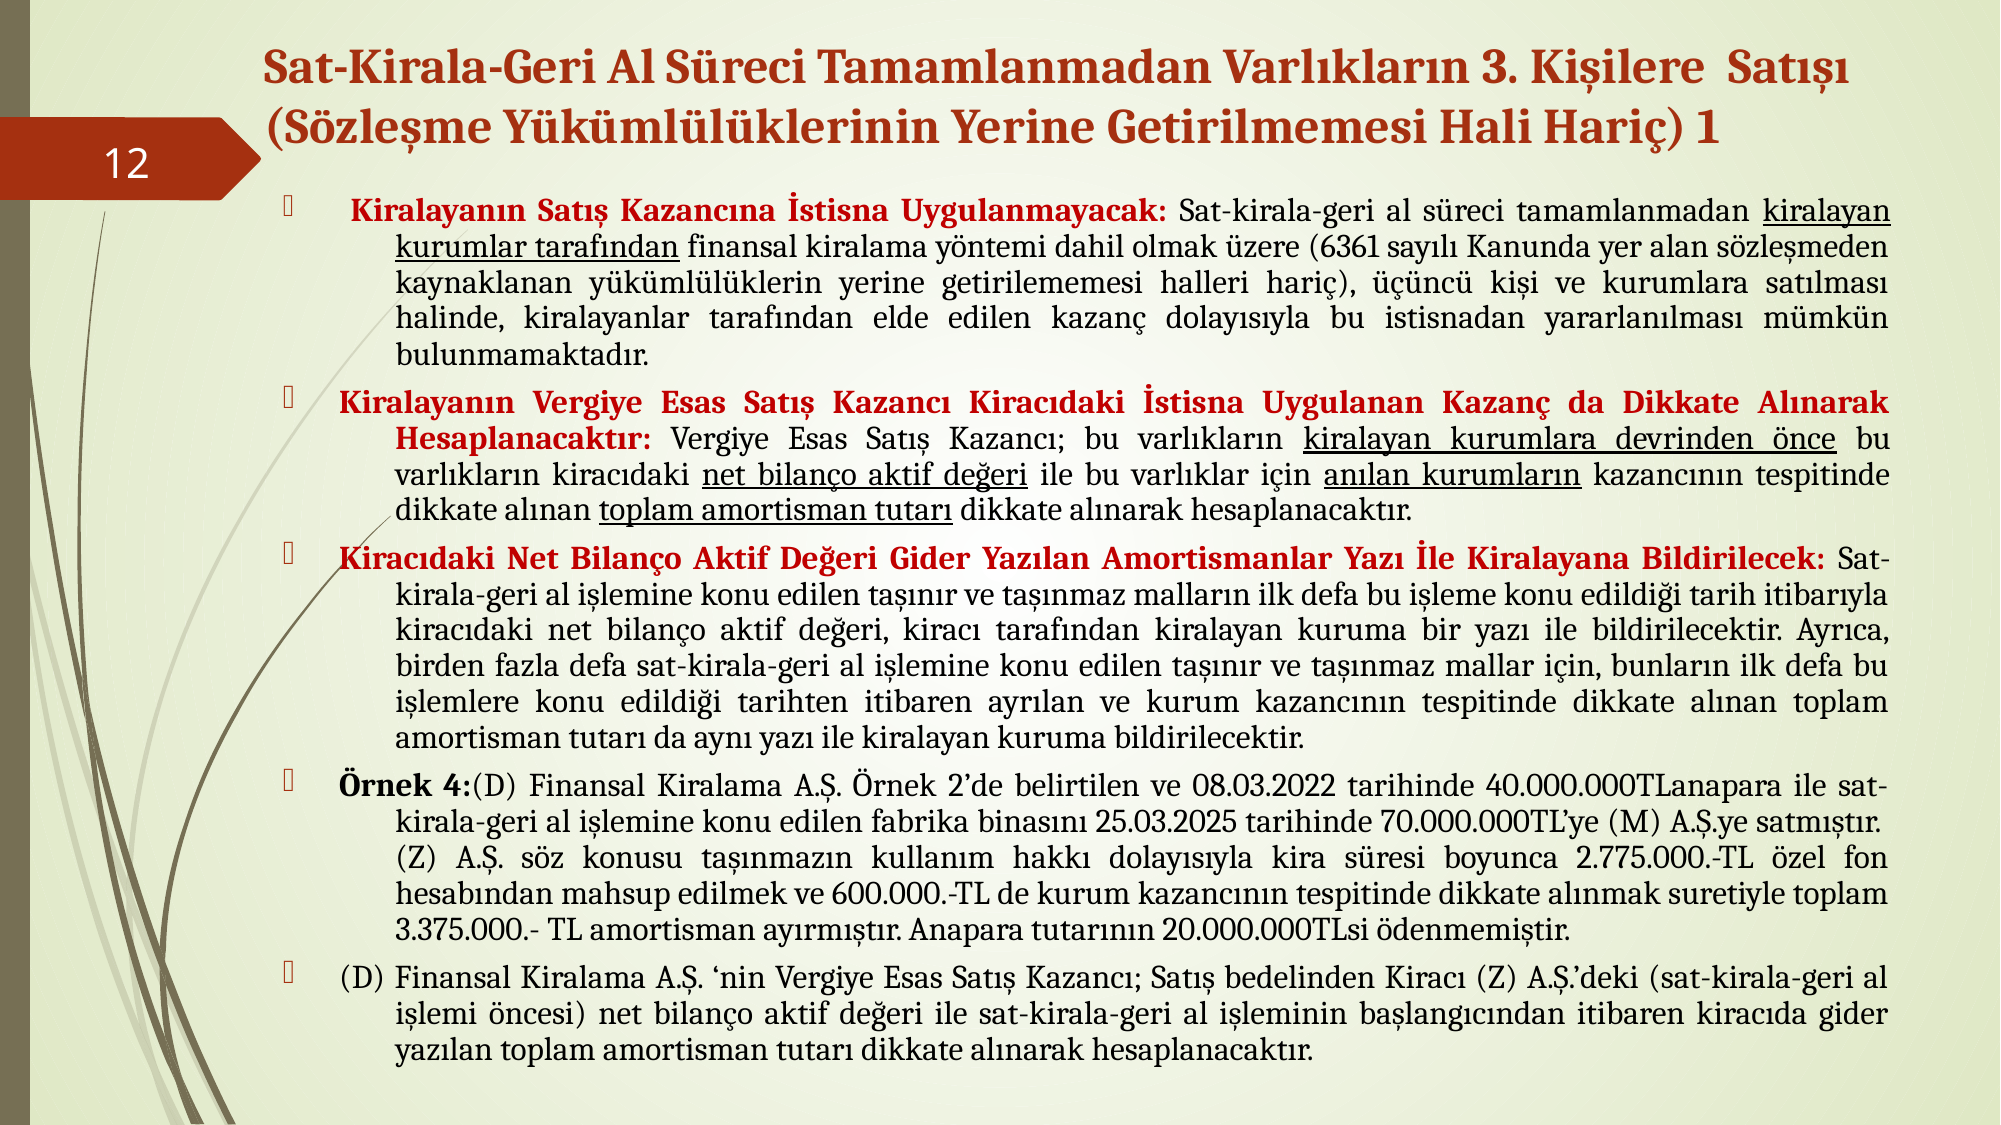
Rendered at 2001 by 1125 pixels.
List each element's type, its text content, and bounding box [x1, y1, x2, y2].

list Kiralayanın Satış Kazancına İstisna Uygulanmayacak: Sat-kirala-geri al süreci tamamlanmadan kiralayan kurumlar tarafından finansal kiralama yöntemi dahil olmak üzere (6361 sayılı Kanunda yer alan sözleşmeden kaynaklanan yükümlülüklerin yerine getirilememesi halleri hariç), üçüncü kişi ve kurumlara satılması halinde, kiralayanlar tarafından elde edilen kazanç dolayısıyla bu istisnadan yararlanılması mümkün bulunmamaktadır. Kiralayanın Vergiye Esas Satış Kazancı Kiracıdaki İstisna Uygulanan Kazanç da Dikkate Alınarak Hesaplanacaktır: Vergiye Esas Satış Kazancı; bu varlıkların kiralayan kurumlara devrinden önce bu varlıkların kiracıdaki net bilanço aktif değeri ile bu varlıklar için anılan kurumların kazancının tespitinde dikkate alınan toplam amortisman tutarı dikkate alınarak hesaplanacaktır. Kiracıdaki Net Bilanço Aktif Değeri Gider Yazılan Amortismanlar Yazı İle Kiralayana Bildirilecek: Sat-kirala-geri al işlemine konu edilen taşınır ve taşınmaz malların ilk defa bu işleme konu edildiği tarih itibarıyla kiracıdaki net bilanço aktif değeri, kiracı tarafından kiralayan kuruma bir yazı ile bildirilecektir. Ayrıca, birden fazla defa sat-kirala-geri al işlemine konu edilen taşınır ve taşınmaz mallar için, bunların ilk defa bu işlemlere konu edildiği tarihten itibaren ayrılan ve kurum kazancının tespitinde dikkate alınan toplam amortisman tutarı da aynı yazı ile kiralayan kuruma bildirilecektir. Örnek 4:(D) Finansal Kiralama A.Ş. Örnek 2’de belirtilen ve 08.03.2022 tarihinde 40.000.000TLanapara ile sat-kirala-geri al işlemine konu edilen fabrika binasını 25.03.2025 tarihinde 70.000.000TL’ye (M) A.Ş.ye satmıştır. (Z) A.Ş. söz konusu taşınmazın kullanım hakkı dolayısıyla kira süresi boyunca 2.775.000.-TL özel fon hesabından mahsup edilmek ve 600.000.-TL de kurum kazancının tespitinde dikkate alınmak suretiyle toplam 3.375.000.- TL amortisman ayırmıştır. Anapara tutarının 20.000.000TLsi ödenmemiştir. (D) Finansal Kiralama A.Ş. ‘nin Vergiye Esas Satış Kazancı; Satış bedelinden Kiracı (Z) A.Ş.’deki (sat-kirala-geri al işlemi öncesi) net bilanço aktif değeri ile sat-kirala-geri al işleminin başlangıcından itibaren kiracıda gider yazılan toplam amortisman tutarı dikkate alınarak hesaplanacaktır. [267, 185, 1906, 1088]
text_box [87, 129, 216, 190]
title Sat-Kirala-Geri Al Süreci Tamamlanmadan Varlıkların 3. Kişilere Satışı (Sözleşme Yükümlülüklerinin Yerine Getirilmemesi Hali Hariç) 1 [249, 26, 1924, 190]
